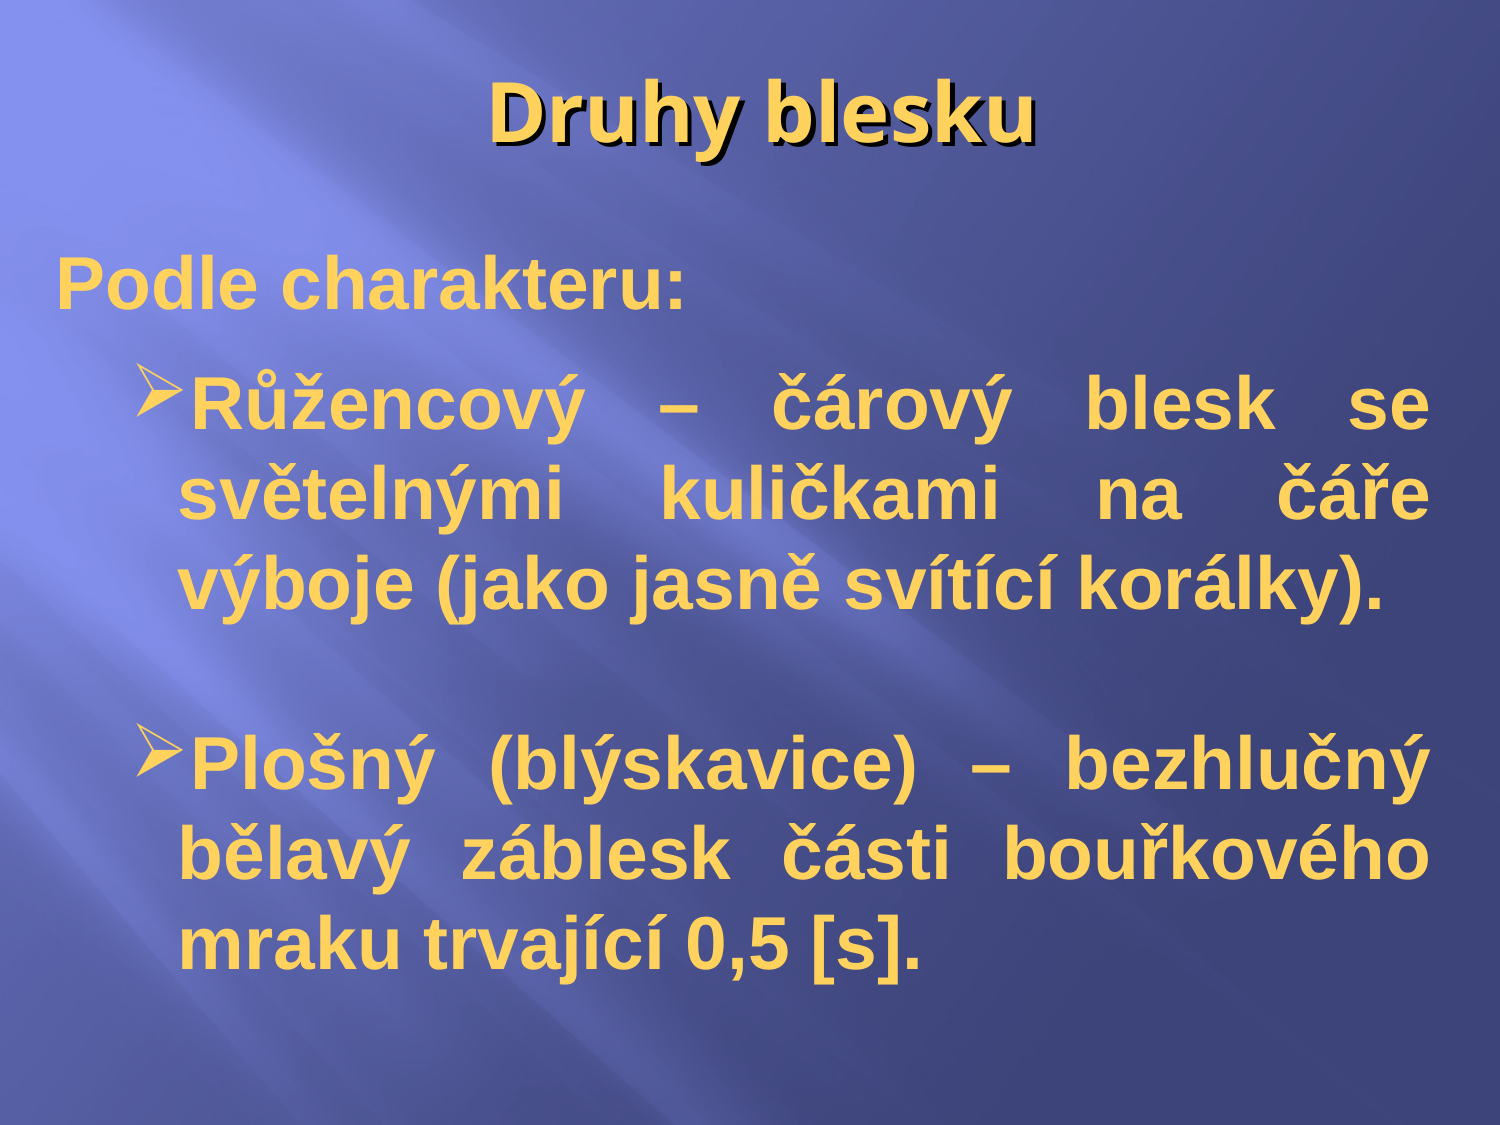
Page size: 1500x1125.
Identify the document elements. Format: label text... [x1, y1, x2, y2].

text_box Podle charakteru: Růžencový – čárový blesk se světelnými kuličkami na čáře výboje (jako jasně svítící korálky). Plošný (blýskavice) – bezhlučný bělavý záblesk části bouřkového mraku trvající 0,5 [s]. [41, 172, 1447, 1047]
title Druhy blesku [64, 45, 1459, 173]
picture [0, 0, 1500, 1125]
